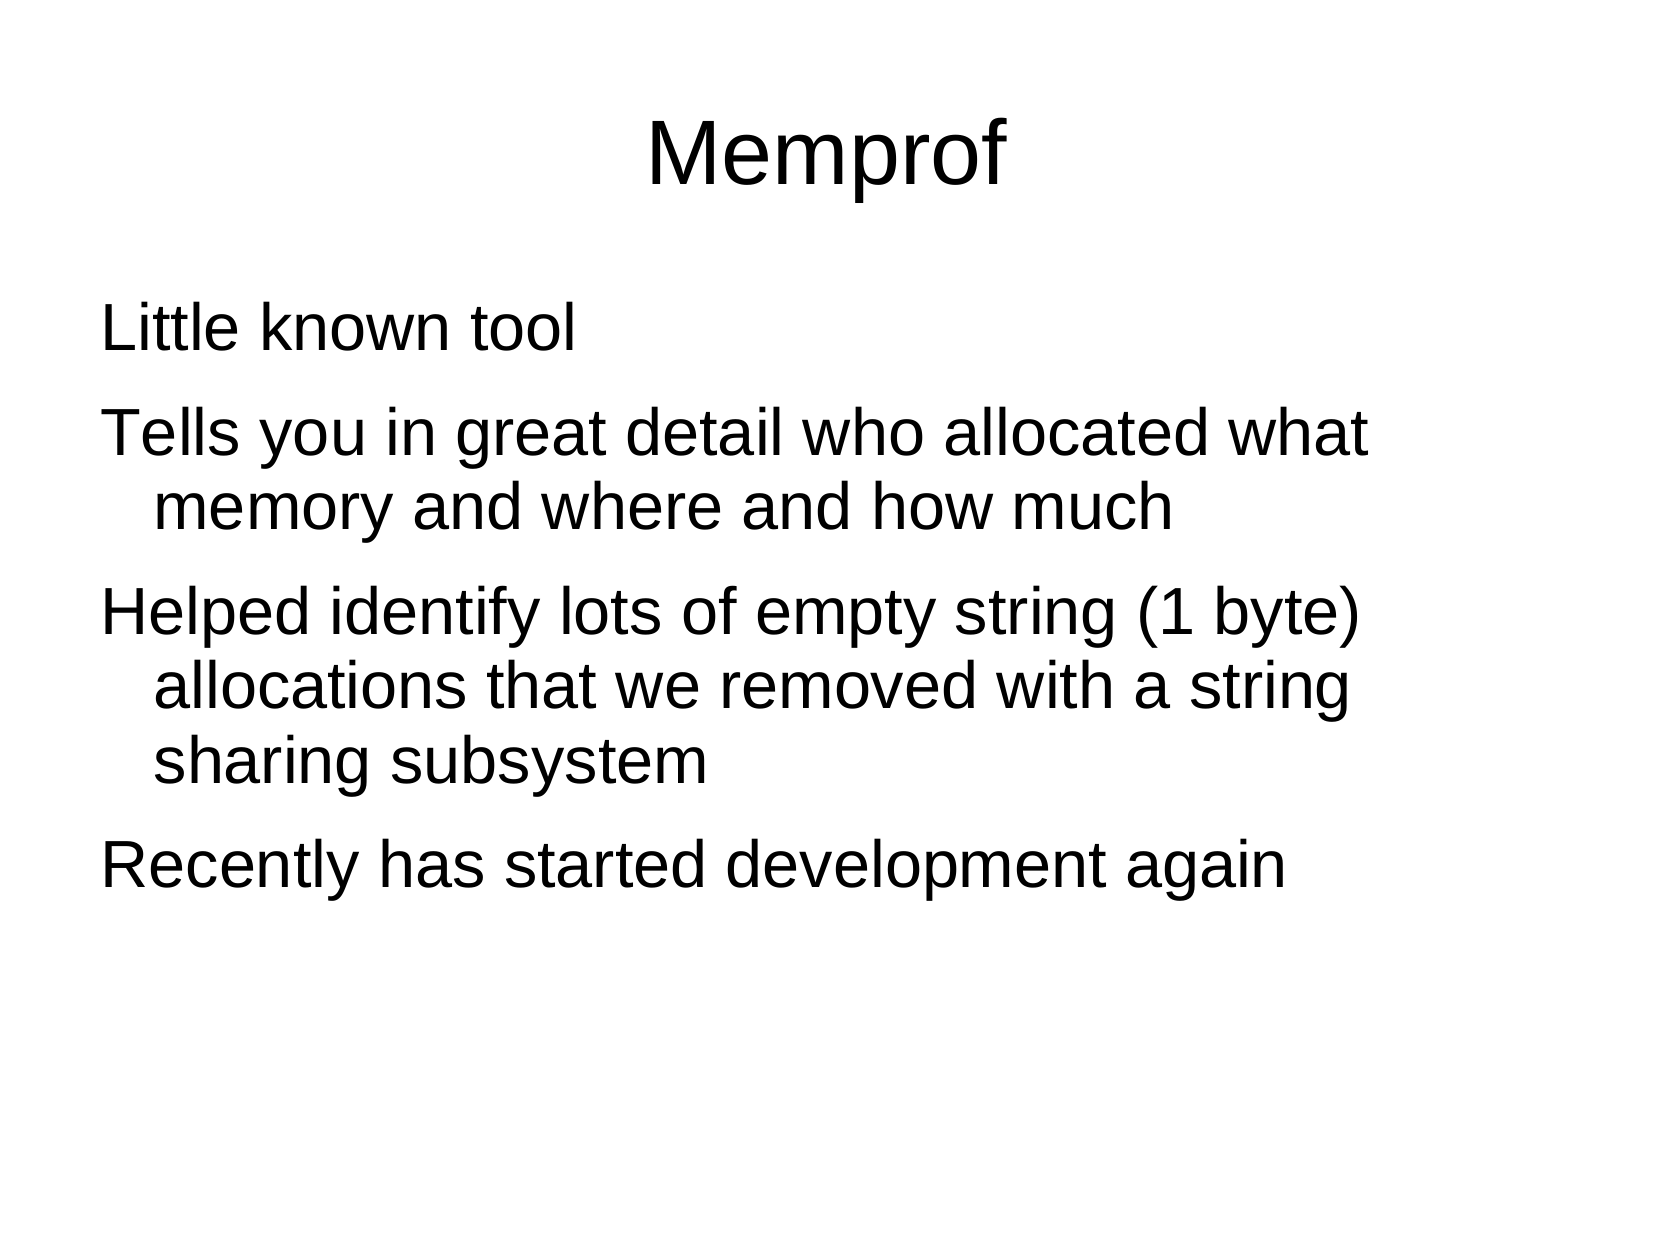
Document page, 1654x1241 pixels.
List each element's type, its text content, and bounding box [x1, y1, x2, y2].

list Little known tool Tells you in great detail who allocated what memory and where and how much Helped identify lots of empty string (1 byte) allocations that we removed with a string sharing subsystem Recently has started development again [82, 290, 1571, 1095]
title Memprof [82, 49, 1571, 257]
